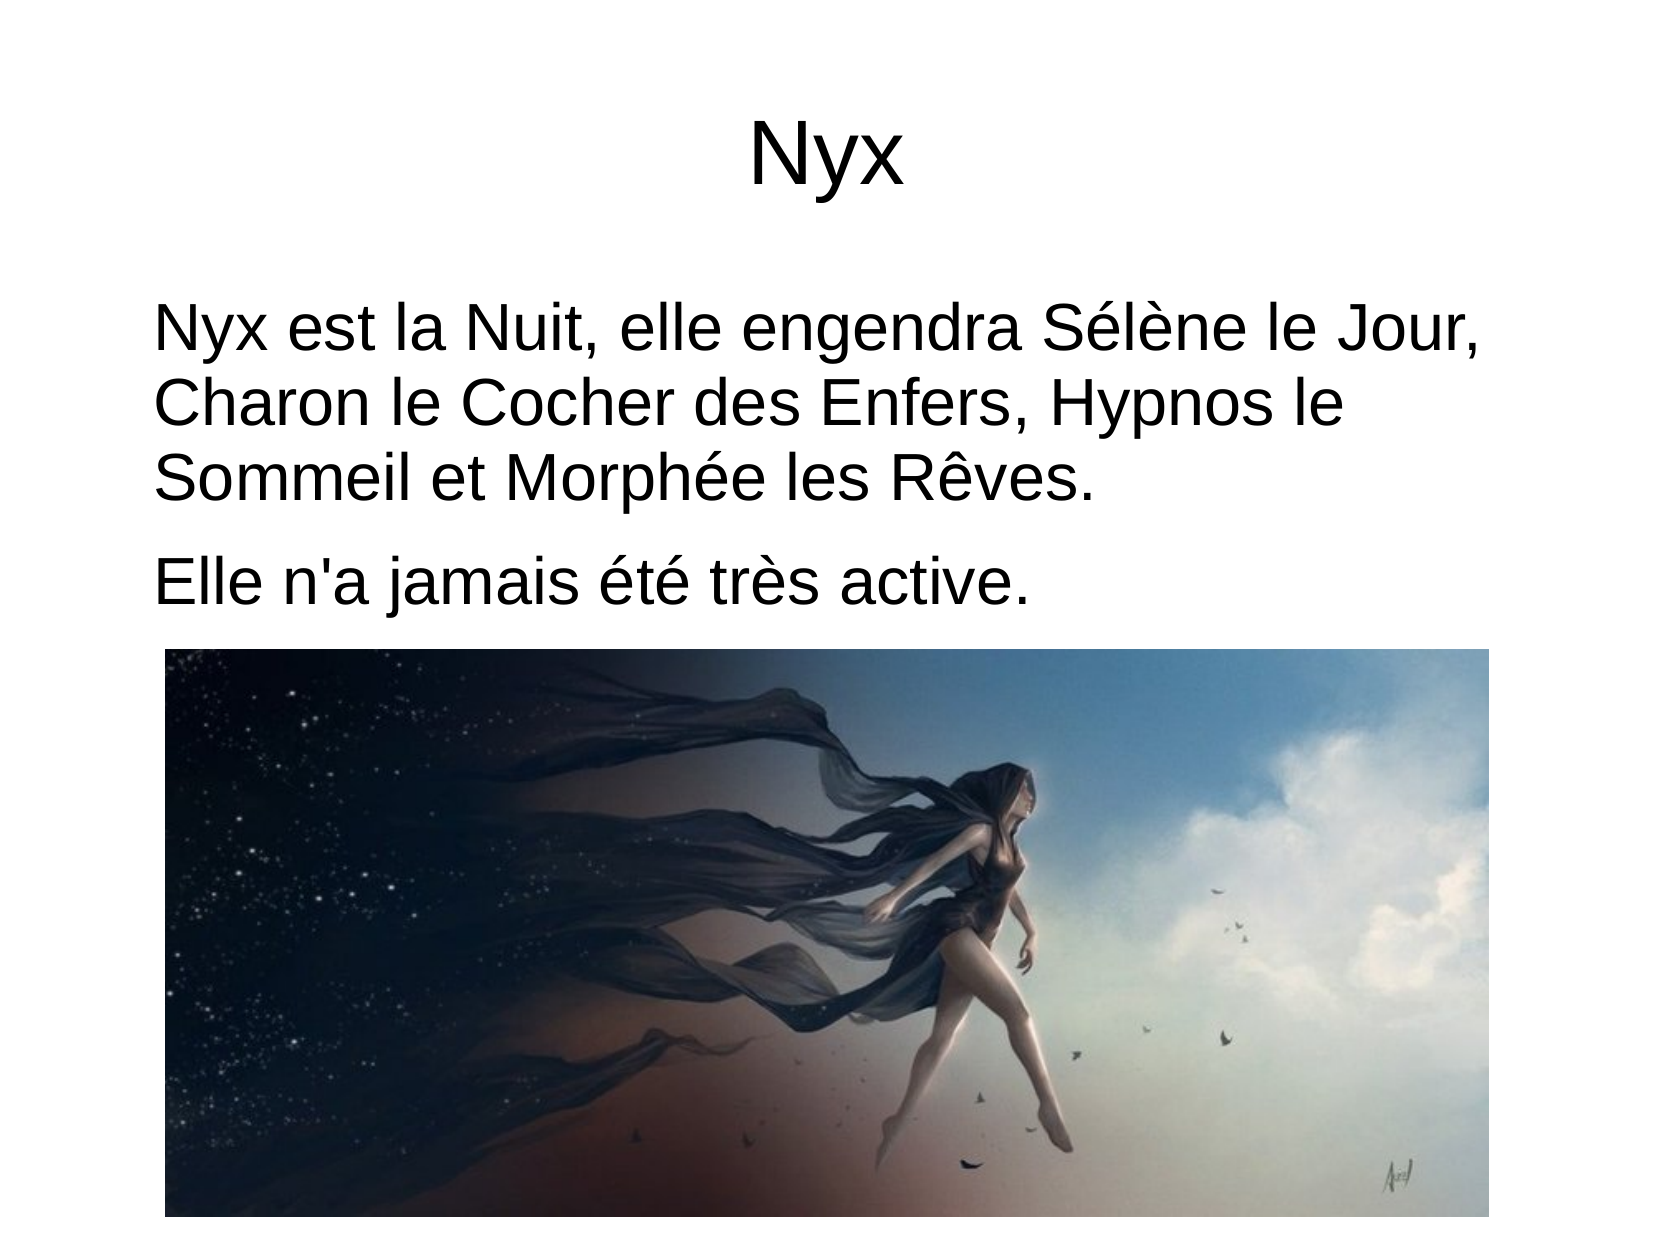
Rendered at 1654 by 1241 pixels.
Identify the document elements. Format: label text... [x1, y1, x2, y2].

picture [165, 649, 1489, 1217]
title Nyx [82, 49, 1571, 257]
list Nyx est la Nuit, elle engendra Sélène le Jour, Charon le Cocher des Enfers, Hypnos le Sommeil et Morphée les Rêves. Elle n'a jamais été très active. [82, 290, 1571, 634]
